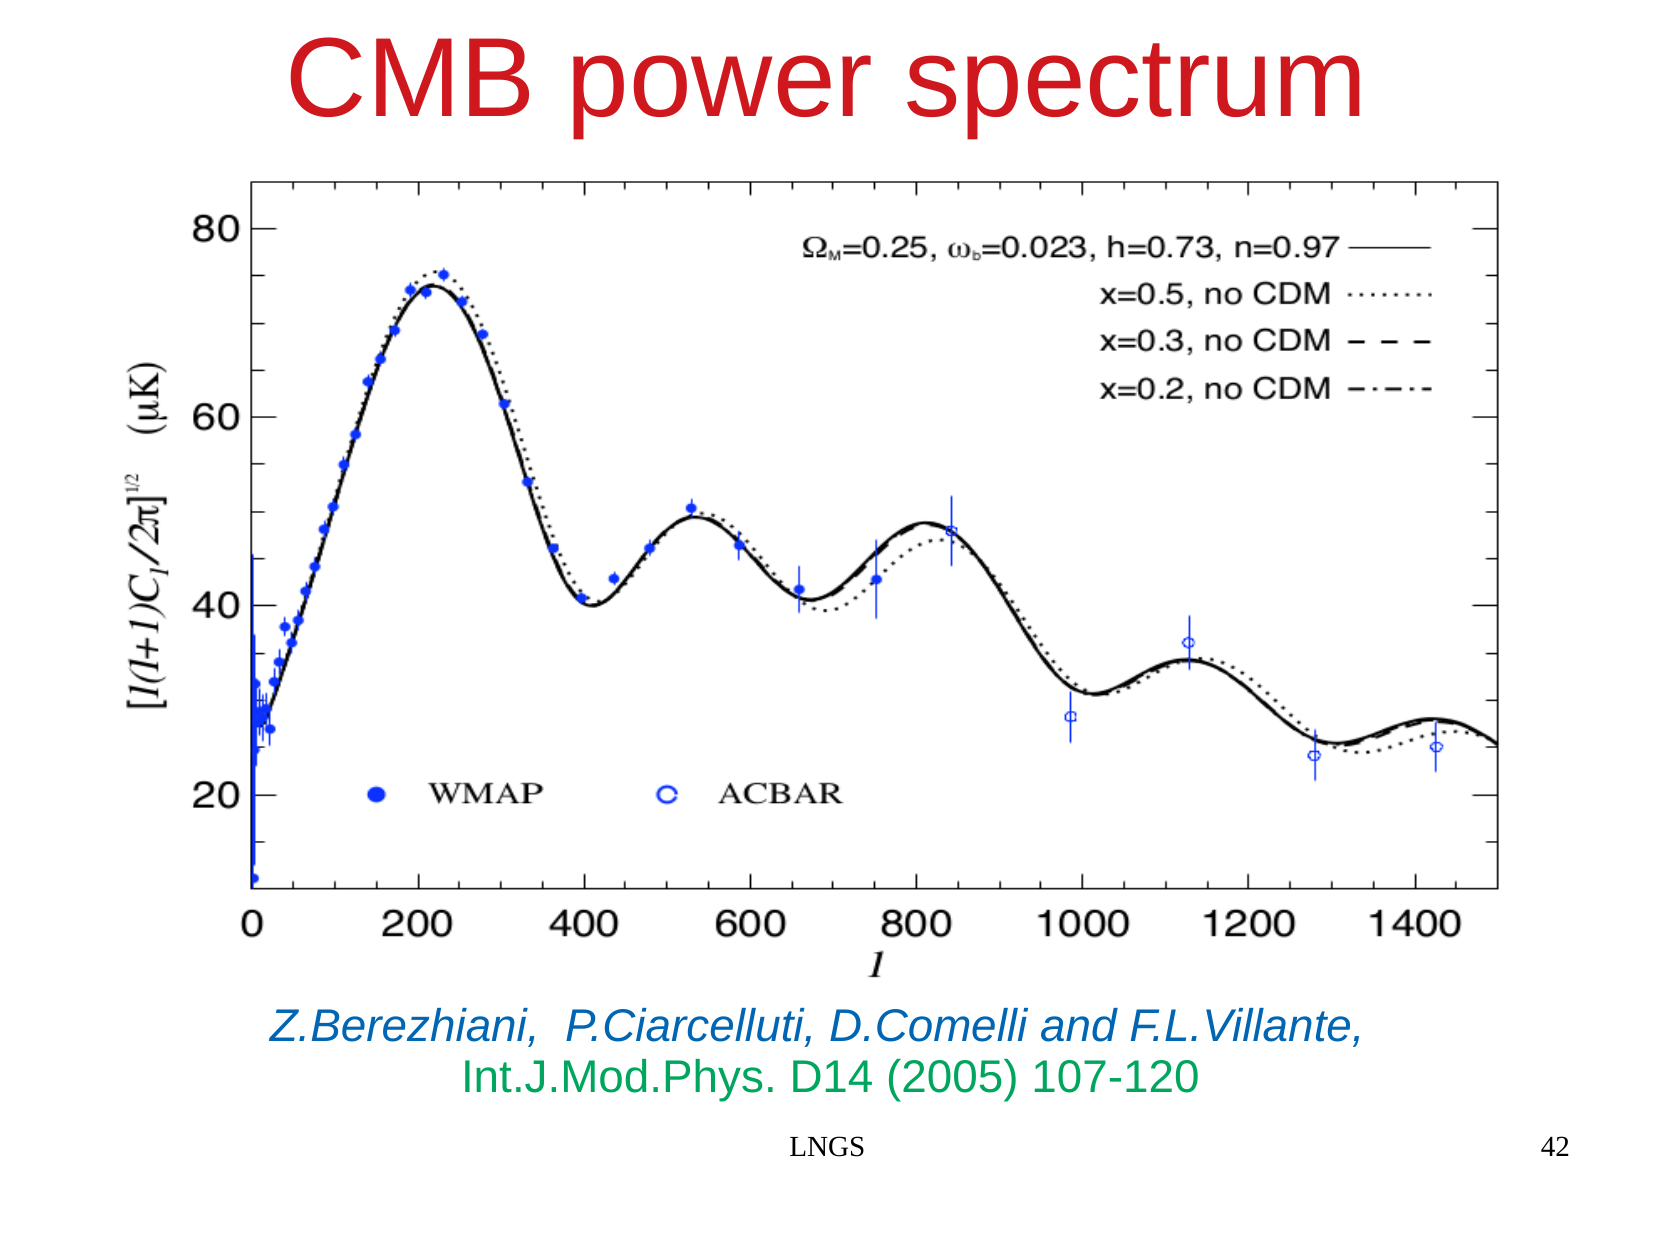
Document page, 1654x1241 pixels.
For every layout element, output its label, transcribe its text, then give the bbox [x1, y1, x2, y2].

picture [120, 164, 1514, 986]
title CMB power spectrum [82, 15, 1571, 141]
text_box Z.Berezhiani, P.Ciarcelluti, D.Comelli and F.L.Villante, Int.J.Mod.Phys. D14 (2005) 107-120 [255, 992, 1407, 1111]
